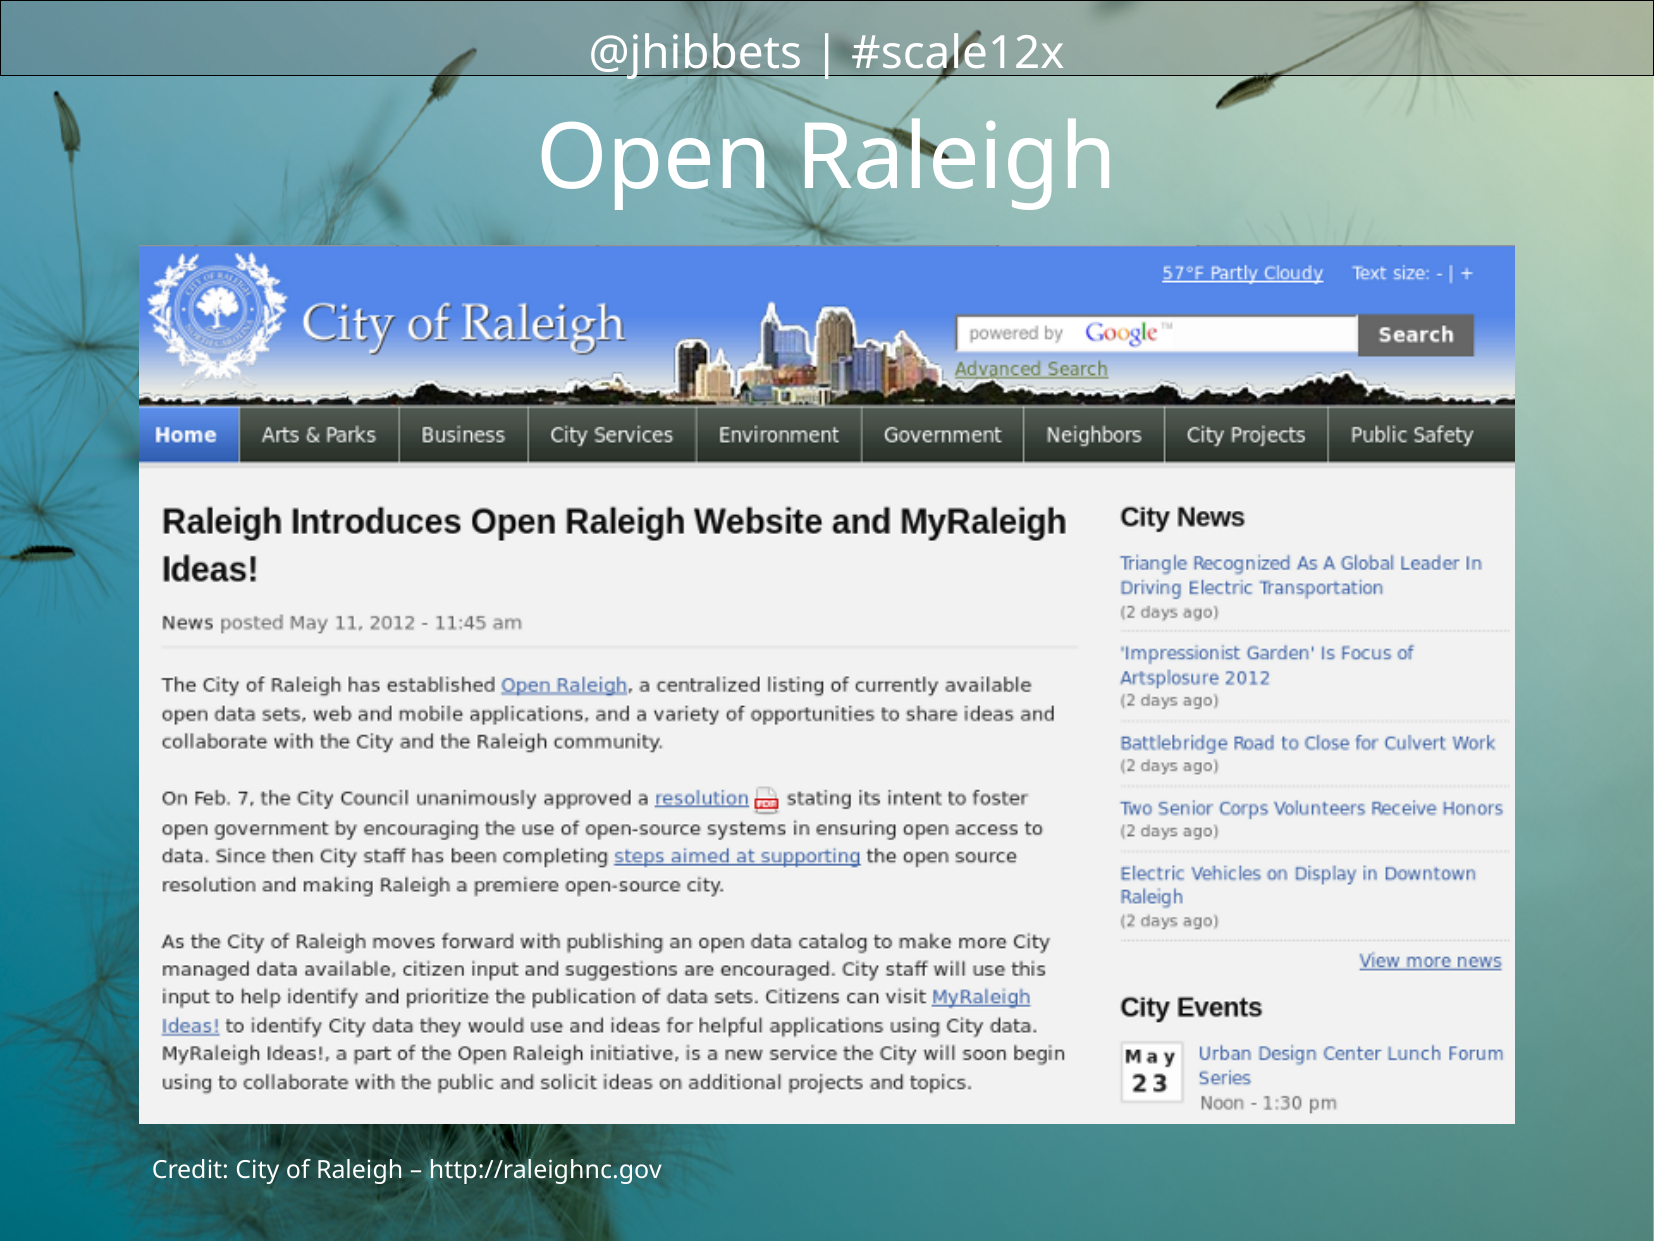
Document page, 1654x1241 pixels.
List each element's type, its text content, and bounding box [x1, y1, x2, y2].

text_box Credit: City of Raleigh – http://raleighnc.gov [137, 1144, 690, 1188]
title Open Raleigh [82, 49, 1571, 257]
picture [0, 76, 1654, 1241]
